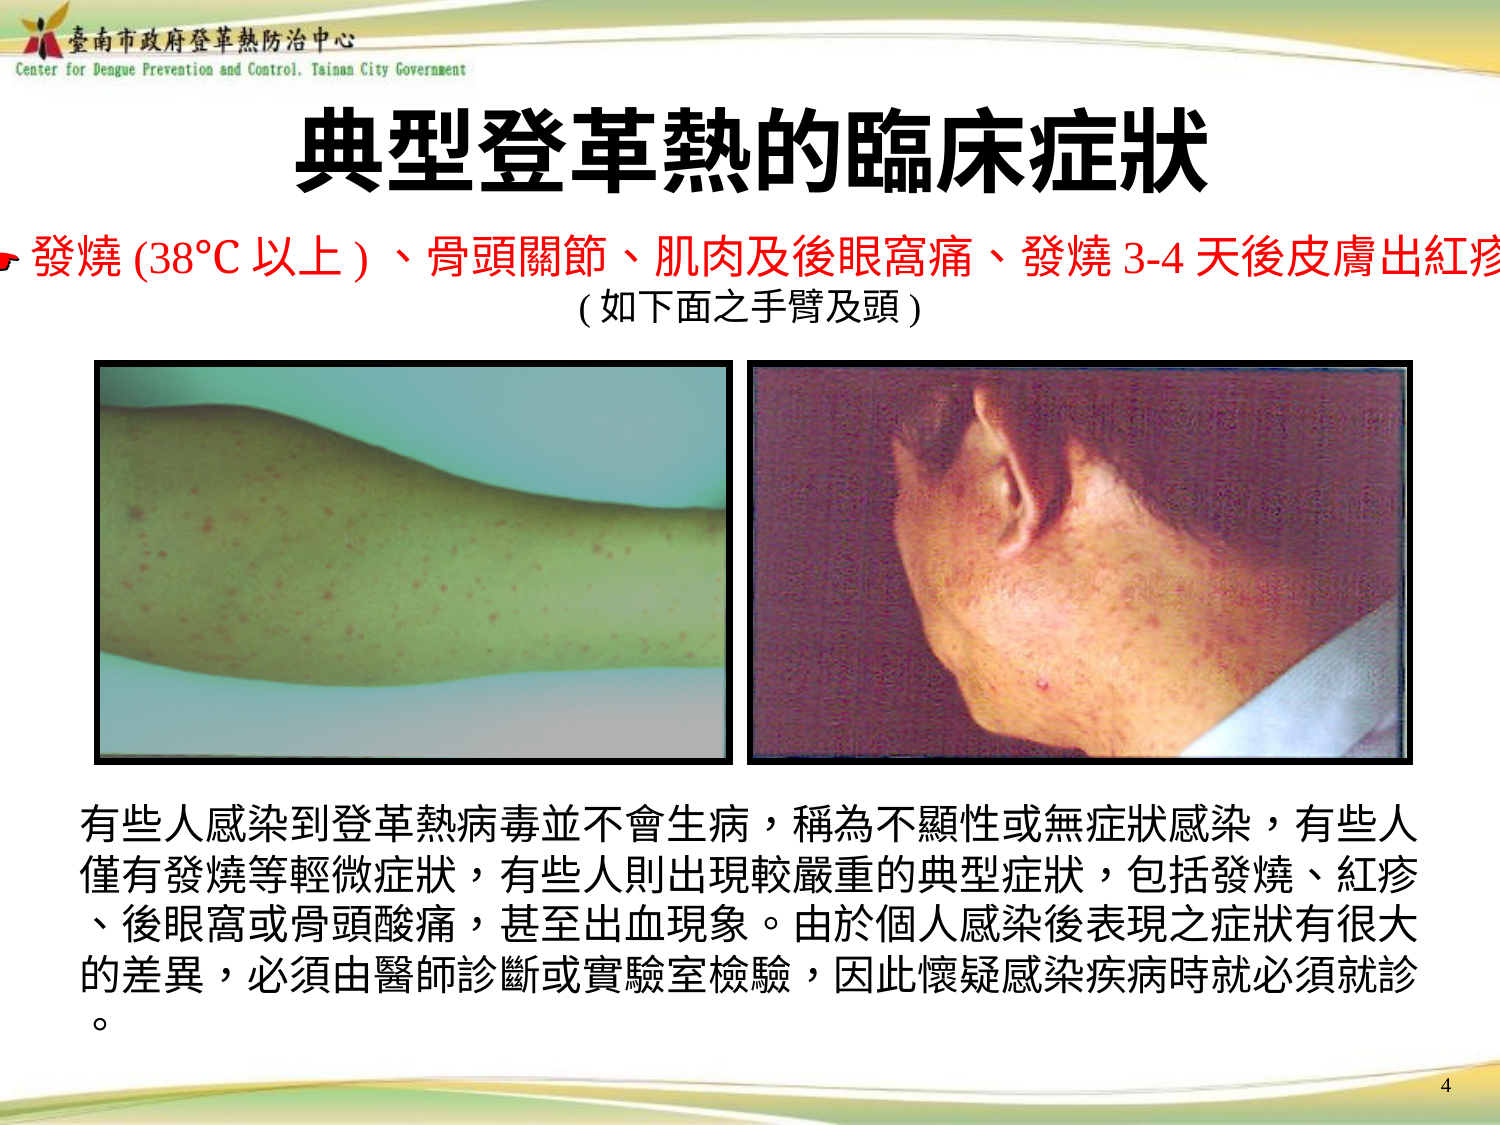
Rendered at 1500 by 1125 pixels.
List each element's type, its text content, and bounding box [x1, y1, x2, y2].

list 有些人感染到登革熱病毒並不會生病，稱為不顯性或無症狀感染，有些人僅有發燒等輕微症狀，有些人則出現較嚴重的典型症狀，包括發燒、紅疹、後眼窩或骨頭酸痛，甚至出血現象。由於個人感染後表現之症狀有很大的差異，必須由醫師診斷或實驗室檢驗，因此懷疑感染疾病時就必須就診。 [64, 790, 1436, 1071]
text_box 發燒(38℃以上)、骨頭關節、肌肉及後眼窩痛、發燒3-4天後皮膚出紅疹 (如下面之手臂及頭) [0, 220, 1500, 336]
text_box <編號> [1116, 1063, 1467, 1111]
picture [0, 0, 1500, 220]
picture [0, 336, 1500, 1125]
title 典型登革熱的臨床症狀 [64, 78, 1440, 220]
